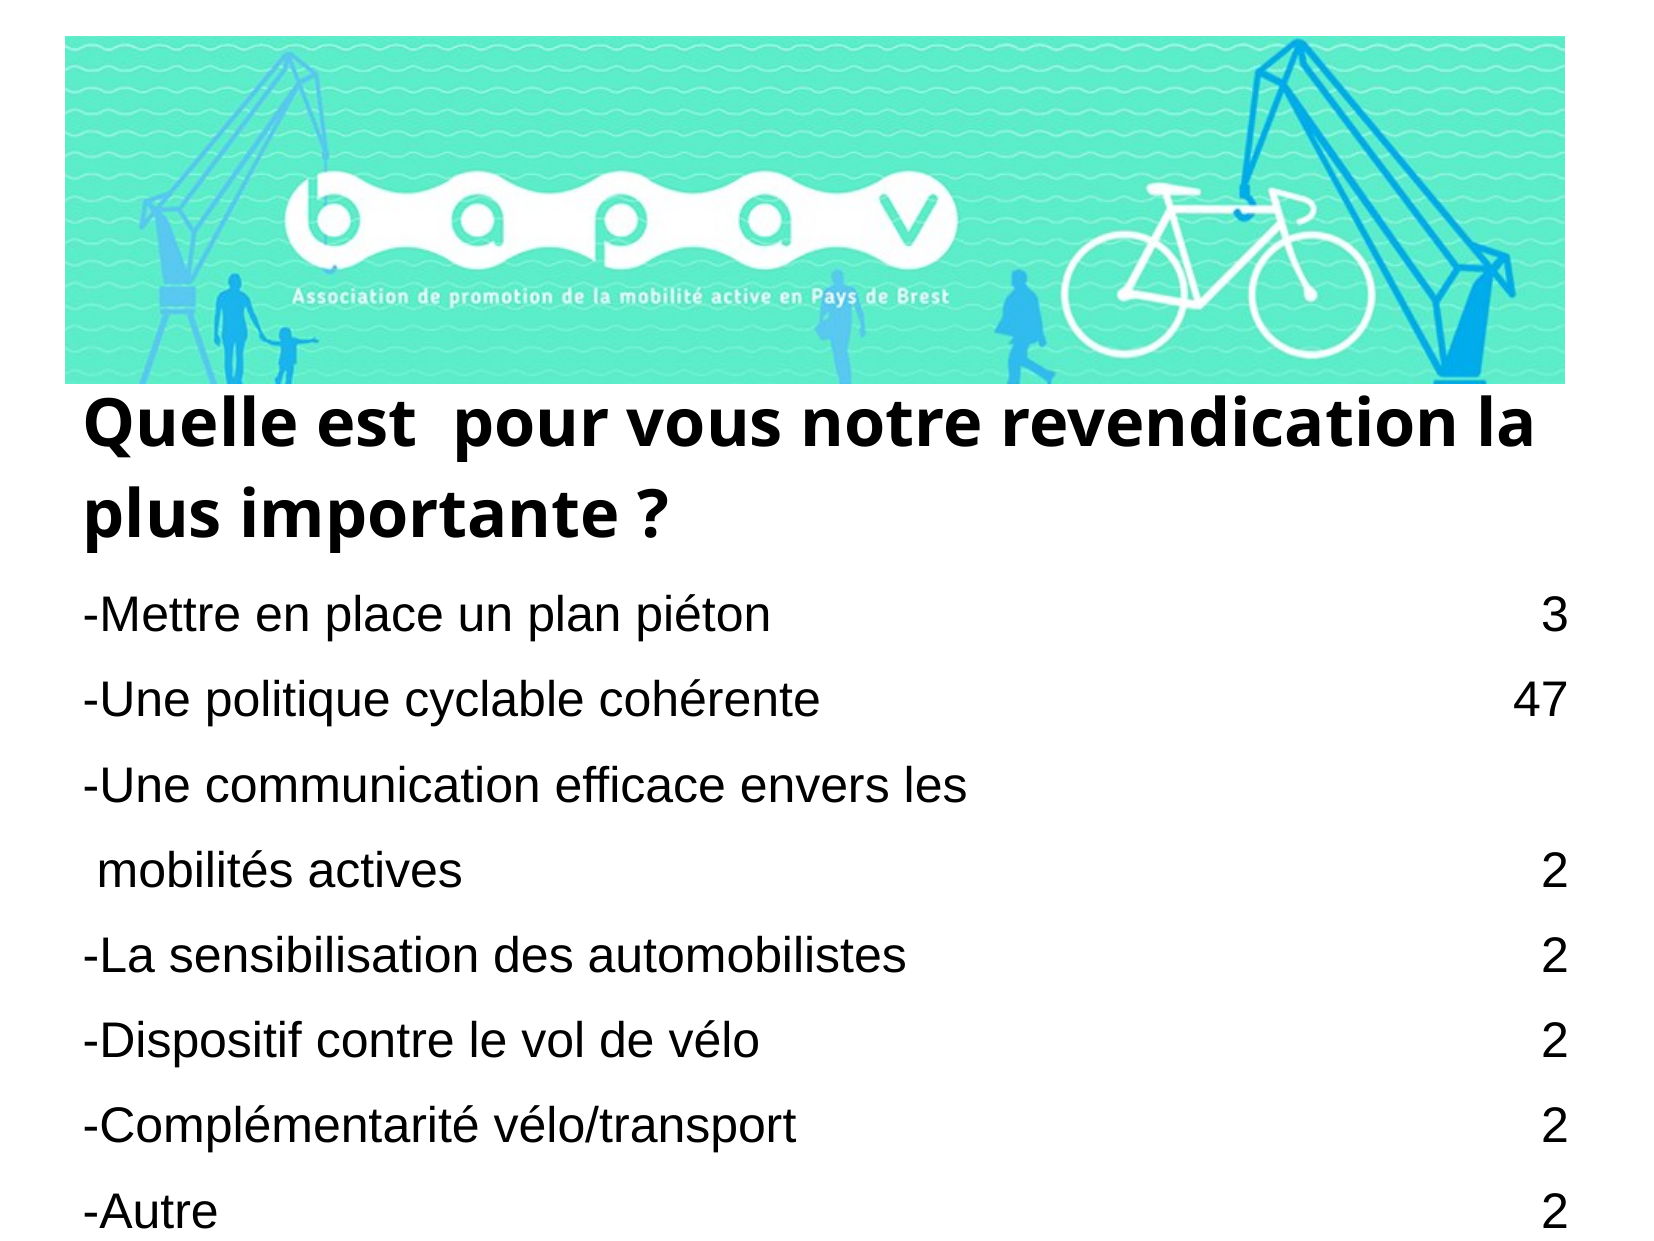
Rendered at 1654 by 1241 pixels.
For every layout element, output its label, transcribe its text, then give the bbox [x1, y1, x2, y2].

picture [65, 36, 1565, 384]
list Quelle est pour vous notre revendication la plus importante ? -Mettre en place un plan piéton 3 -Une politique cyclable cohérente 47 -Une communication efficace envers les mobilités actives 2 -La sensibilisation des automobilistes 2 -Dispositif contre le vol de vélo 2 -Complémentarité vélo/transport 2 -Autre 2 [82, 290, 1571, 1226]
